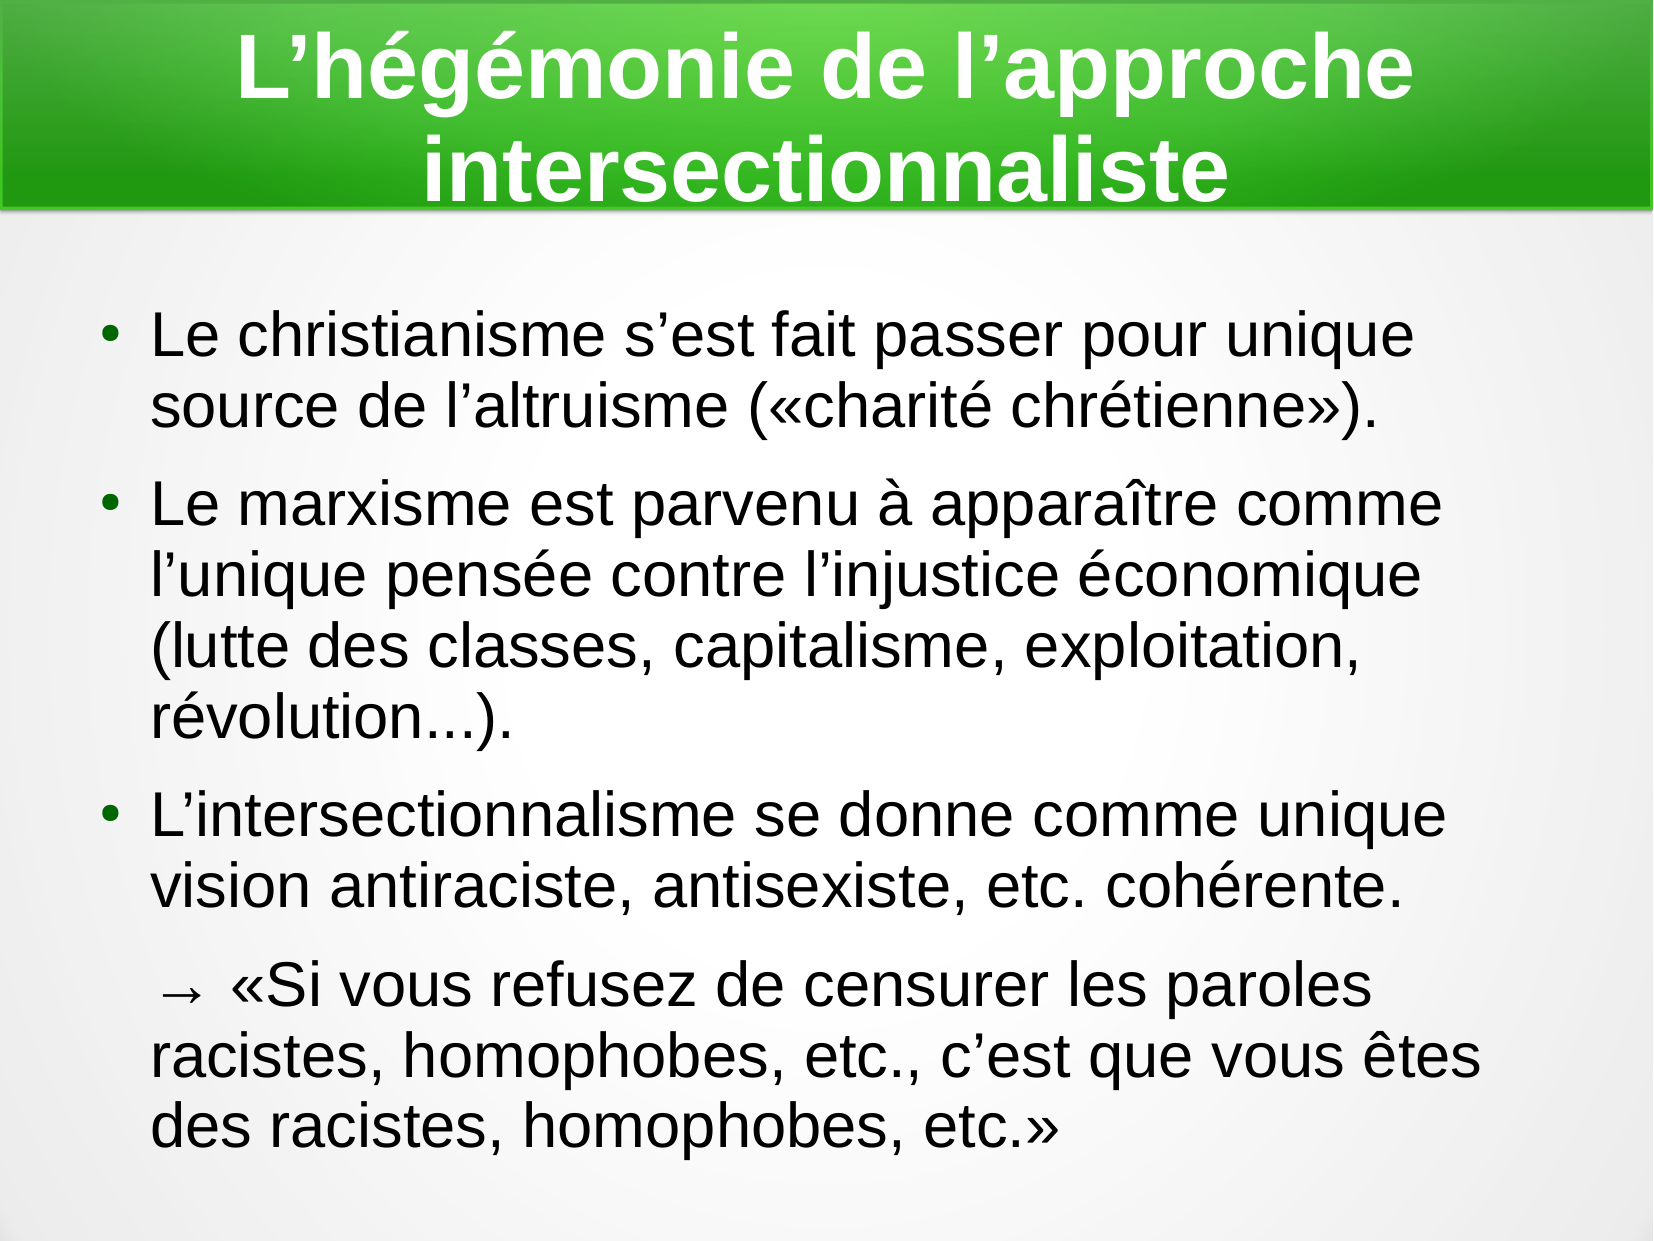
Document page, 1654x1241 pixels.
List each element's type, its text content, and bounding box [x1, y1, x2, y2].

list Le christianisme s’est fait passer pour unique source de l’altruisme («charité chrétienne»). Le marxisme est parvenu à apparaître comme l’unique pensée contre l’injustice économique (lutte des classes, capitalisme, exploitation, révolution...). L’intersectionnalisme se donne comme unique vision antiraciste, antisexiste, etc. cohérente. → «Si vous refusez de censurer les paroles racistes, homophobes, etc., c’est que vous êtes des racistes, homophobes, etc.» [82, 299, 1571, 1171]
title L’hégémonie de l’approche intersectionnaliste [82, 15, 1571, 221]
